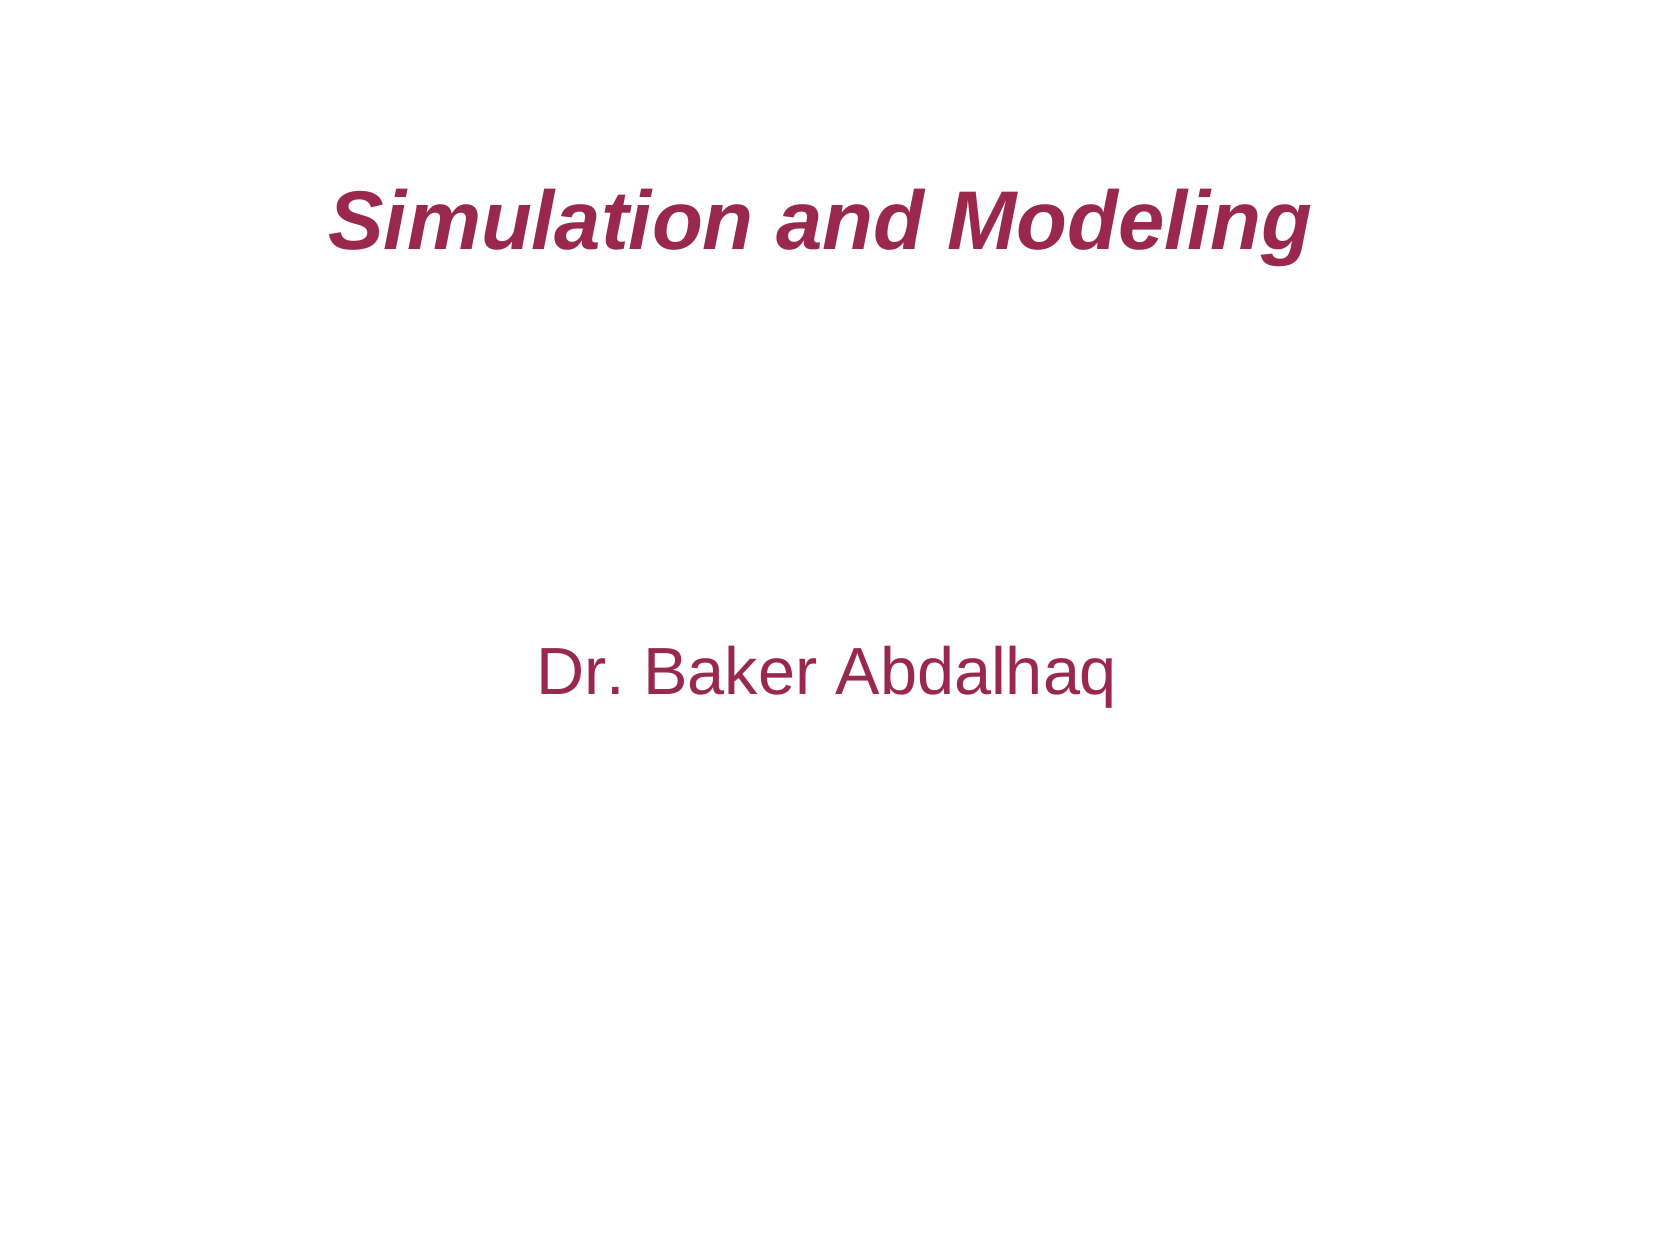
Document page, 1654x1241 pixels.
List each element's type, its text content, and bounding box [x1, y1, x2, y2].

subtitle Dr. Baker Abdalhaq [147, 354, 1506, 1063]
title Simulation and Modeling [135, 117, 1506, 325]
